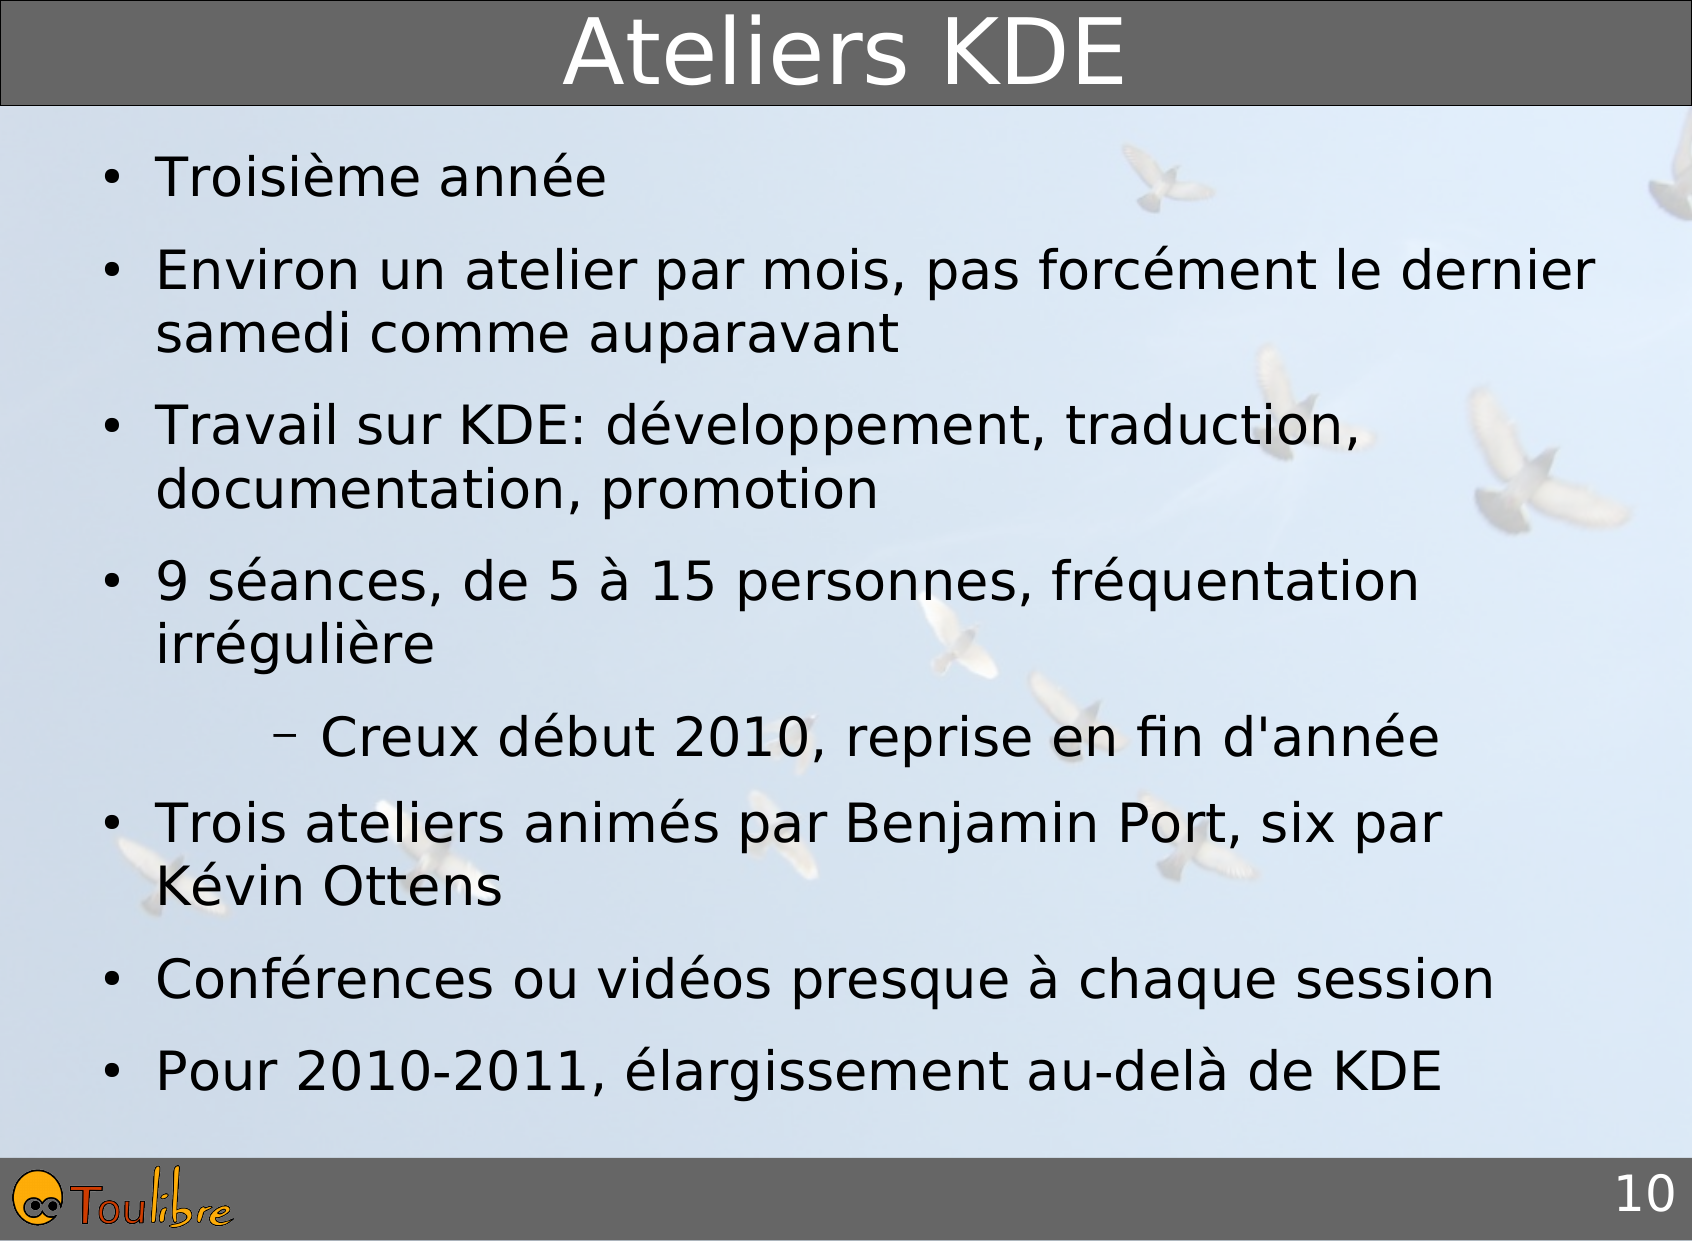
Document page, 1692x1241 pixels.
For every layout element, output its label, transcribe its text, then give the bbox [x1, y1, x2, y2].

picture [12, 1165, 234, 1228]
title Ateliers KDE [0, 0, 1692, 107]
list Troisième année Environ un atelier par mois, pas forcément le dernier samedi comme auparavant Travail sur KDE: développement, traduction, documentation, promotion 9 séances, de 5 à 15 personnes, fréquentation irrégulière Creux début 2010, reprise en fin d'année Trois ateliers animés par Benjamin Port, six par Kévin Ottens Conférences ou vidéos presque à chaque session Pour 2010-2011, élargissement au-delà de KDE [84, 146, 1608, 1197]
